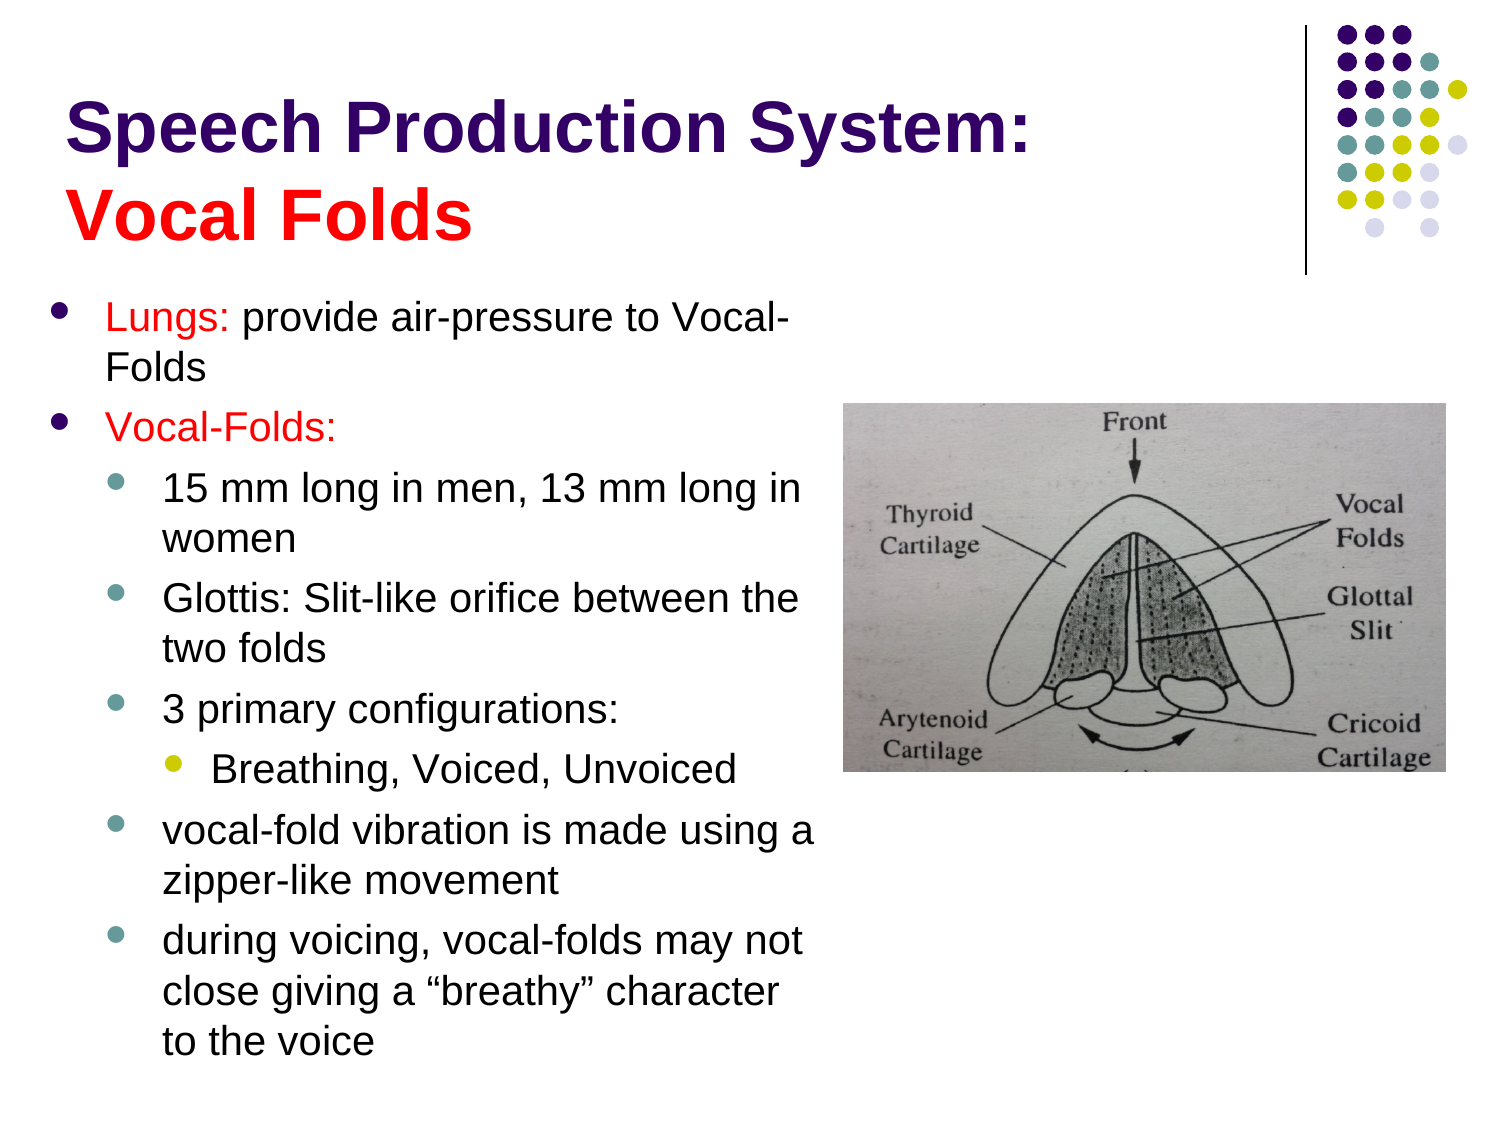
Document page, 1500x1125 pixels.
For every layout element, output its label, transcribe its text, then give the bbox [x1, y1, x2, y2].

title Speech Production System: Vocal Folds [49, 49, 1288, 263]
list Lungs: provide air-pressure to Vocal-Folds Vocal-Folds: 15 mm long in men, 13 mm long in women Glottis: Slit-like orifice between the two folds 3 primary configurations: Breathing, Voiced, Unvoiced vocal-fold vibration is made using a zipper-like movement during voicing, vocal-folds may not close giving a “breathy” character to the voice [33, 282, 839, 1087]
picture [843, 403, 1446, 772]
